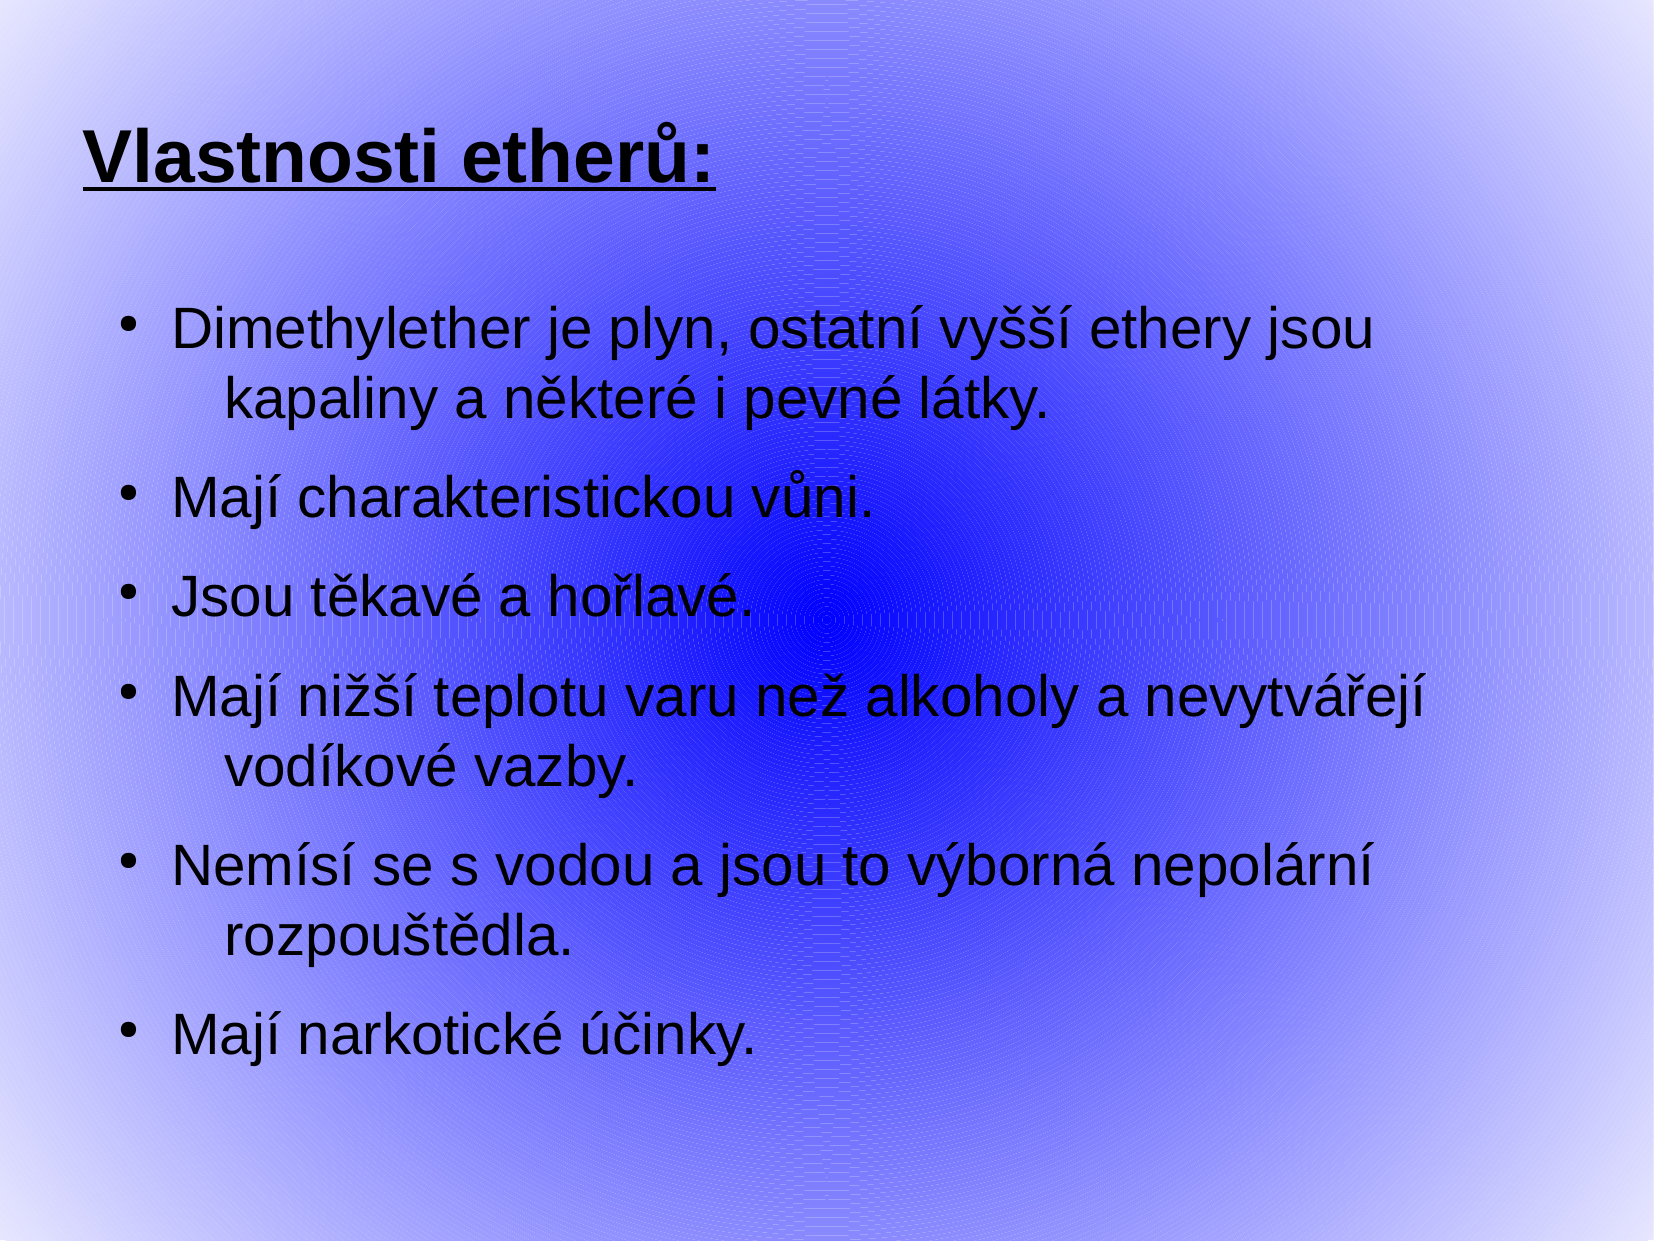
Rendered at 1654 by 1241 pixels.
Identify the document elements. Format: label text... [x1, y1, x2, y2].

list Dimethylether je plyn, ostatní vyšší ethery jsou kapaliny a některé i pevné látky. Mají charakteristickou vůni. Jsou těkavé a hořlavé. Mají nižší teplotu varu než alkoholy a nevytvářejí vodíkové vazby. Nemísí se s vodou a jsou to výborná nepolární rozpouštědla. Mají narkotické účinky. [82, 290, 1571, 1109]
title Vlastnosti etherů: [82, 49, 1571, 257]
